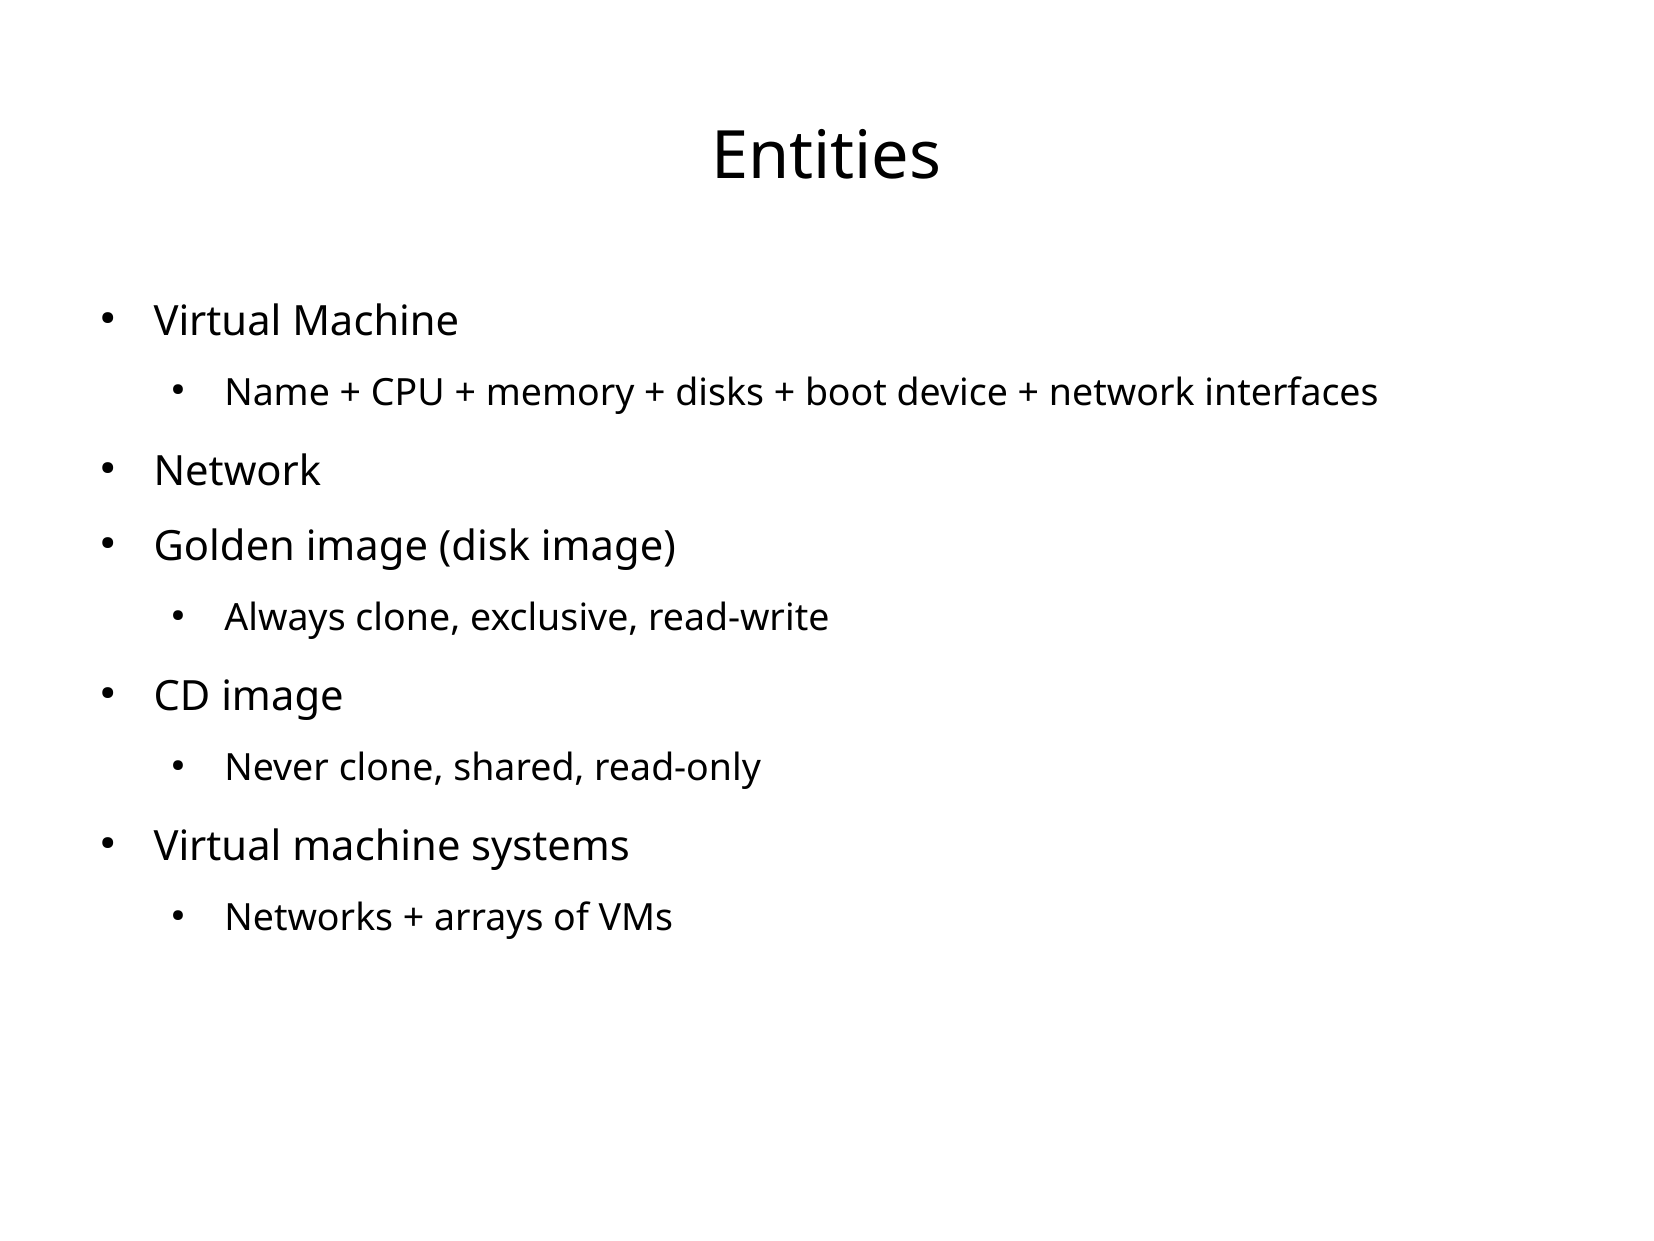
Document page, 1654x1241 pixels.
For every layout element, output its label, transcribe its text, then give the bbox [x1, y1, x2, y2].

title Entities [82, 49, 1571, 257]
list Virtual Machine Name + CPU + memory + disks + boot device + network interfaces Network Golden image (disk image) Always clone, exclusive, read-write CD image Never clone, shared, read-only Virtual machine systems Networks + arrays of VMs [82, 290, 1571, 1109]
